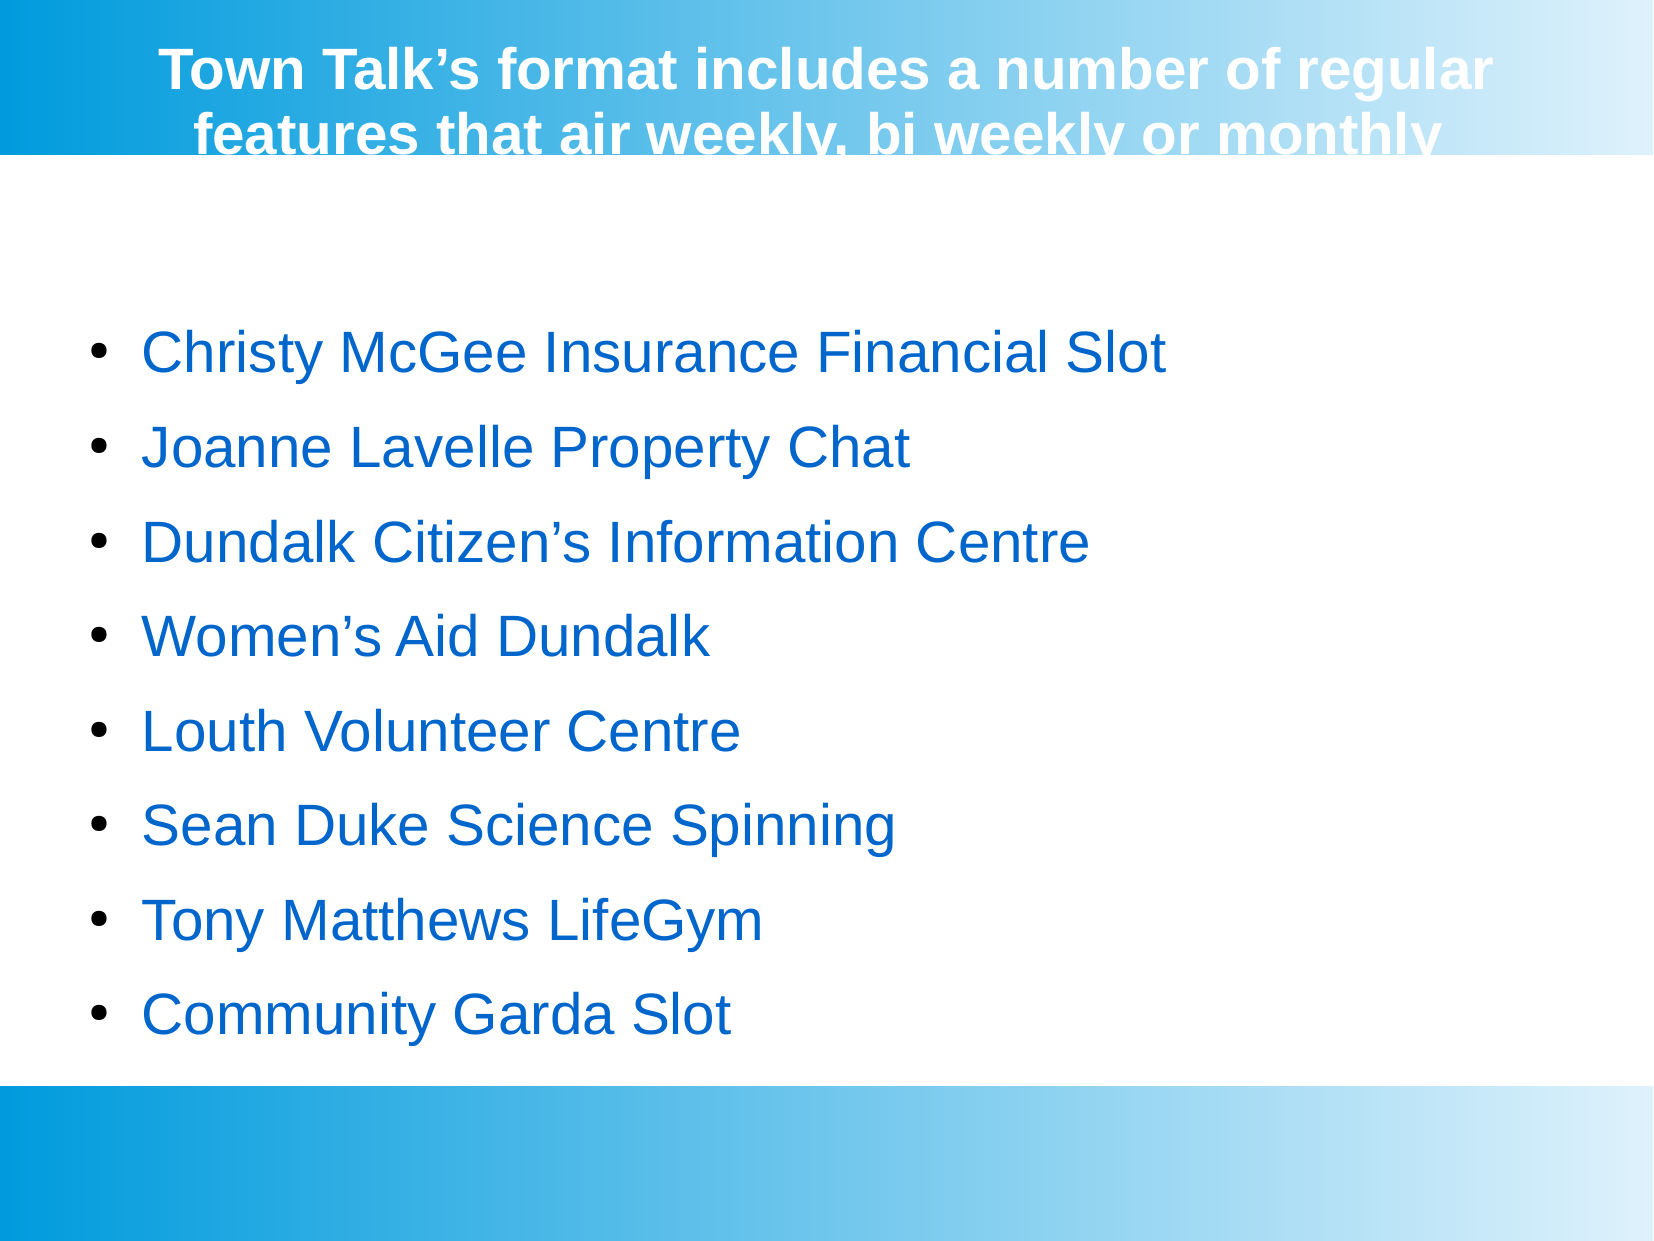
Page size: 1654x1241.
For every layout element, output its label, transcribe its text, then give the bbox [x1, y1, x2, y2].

list Christy McGee Insurance Financial Slot Joanne Lavelle Property Chat Dundalk Citizen’s Information Centre Women’s Aid Dundalk Louth Volunteer Centre Sean Duke Science Spinning Tony Matthews LifeGym Community Garda Slot [70, 225, 1560, 945]
title Town Talk’s format includes a number of regular features that air weekly, bi weekly or monthly [82, 36, 1571, 167]
